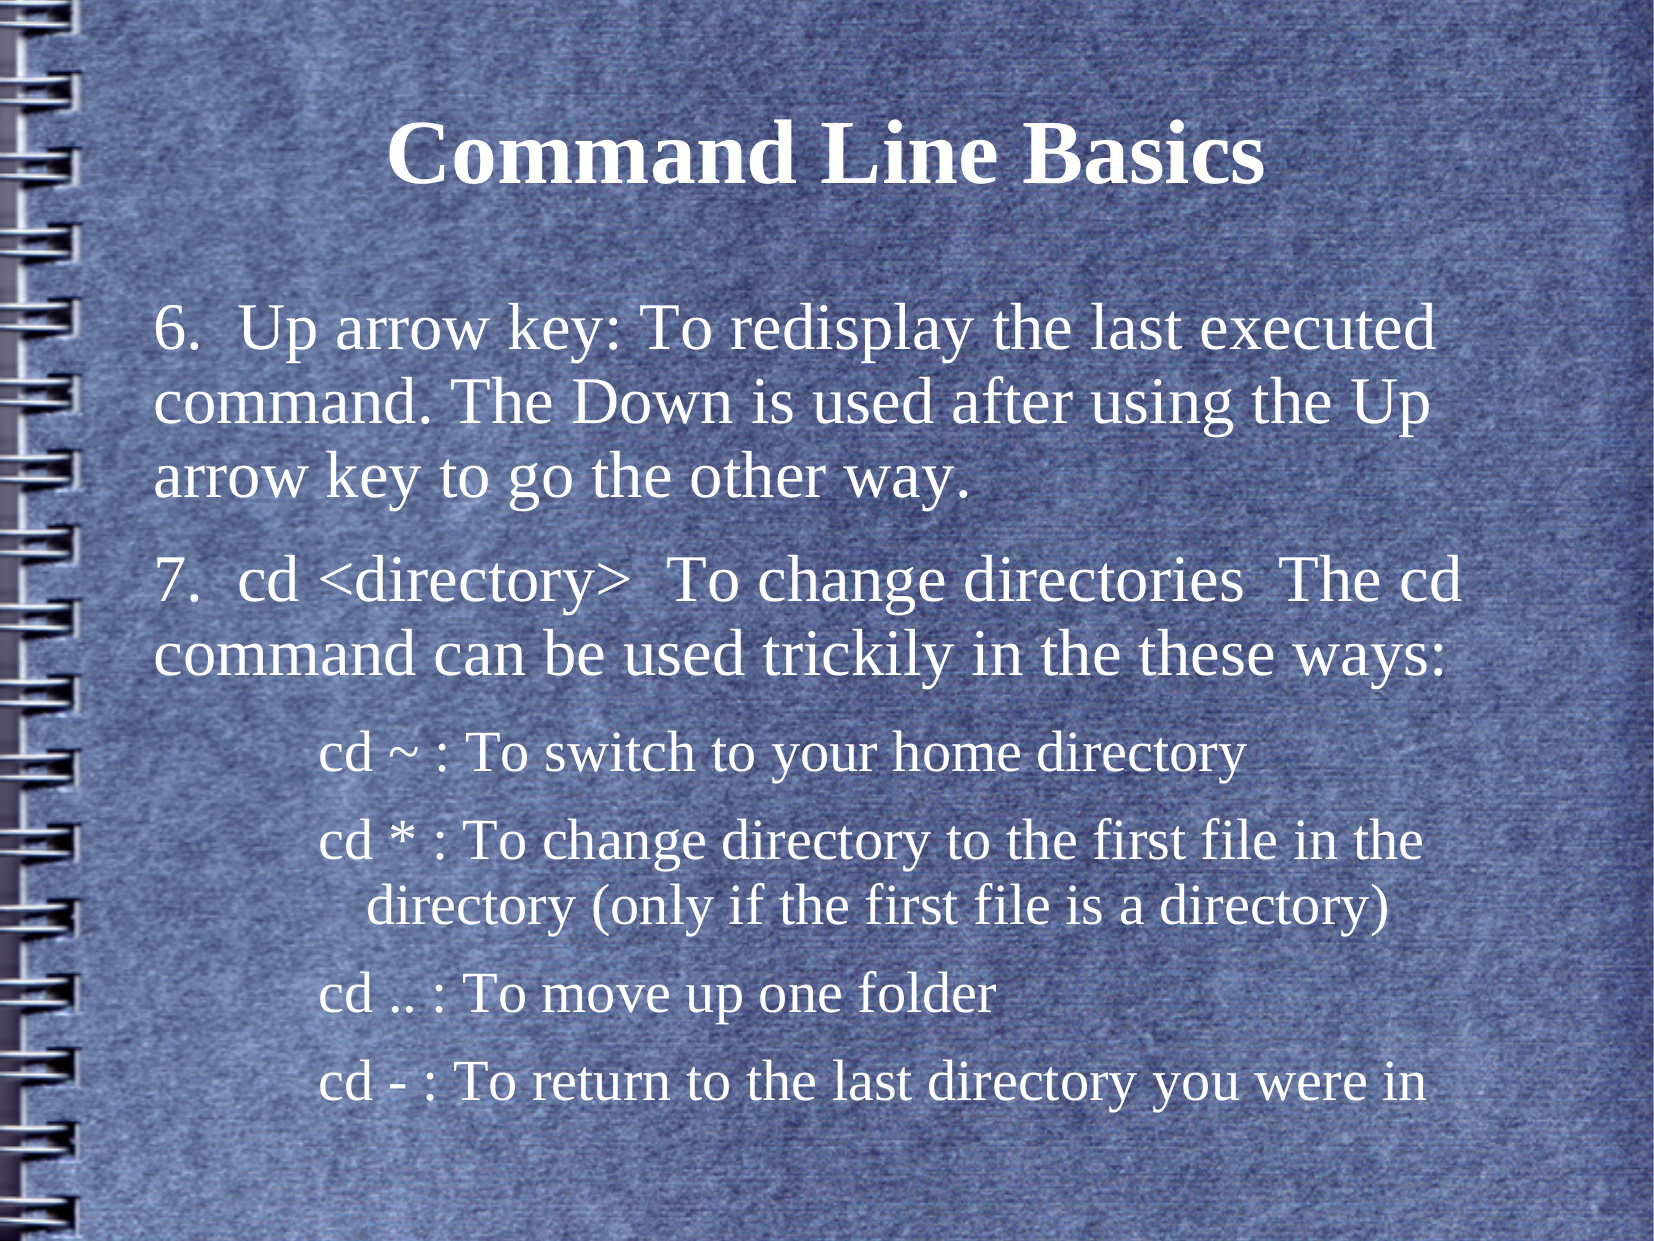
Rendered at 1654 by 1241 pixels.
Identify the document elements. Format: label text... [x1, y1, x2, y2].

title Command Line Basics [82, 56, 1571, 250]
list 6. Up arrow key: To redisplay the last executed command. The Down is used after using the Up arrow key to go the other way. 7. cd <directory> To change directories The cd command can be used trickily in the these ways: cd ~ : To switch to your home directory cd * : To change directory to the first file in the directory (only if the first file is a directory) cd .. : To move up one folder cd - : To return to the last directory you were in [82, 290, 1571, 1114]
picture [0, 0, 1654, 1241]
